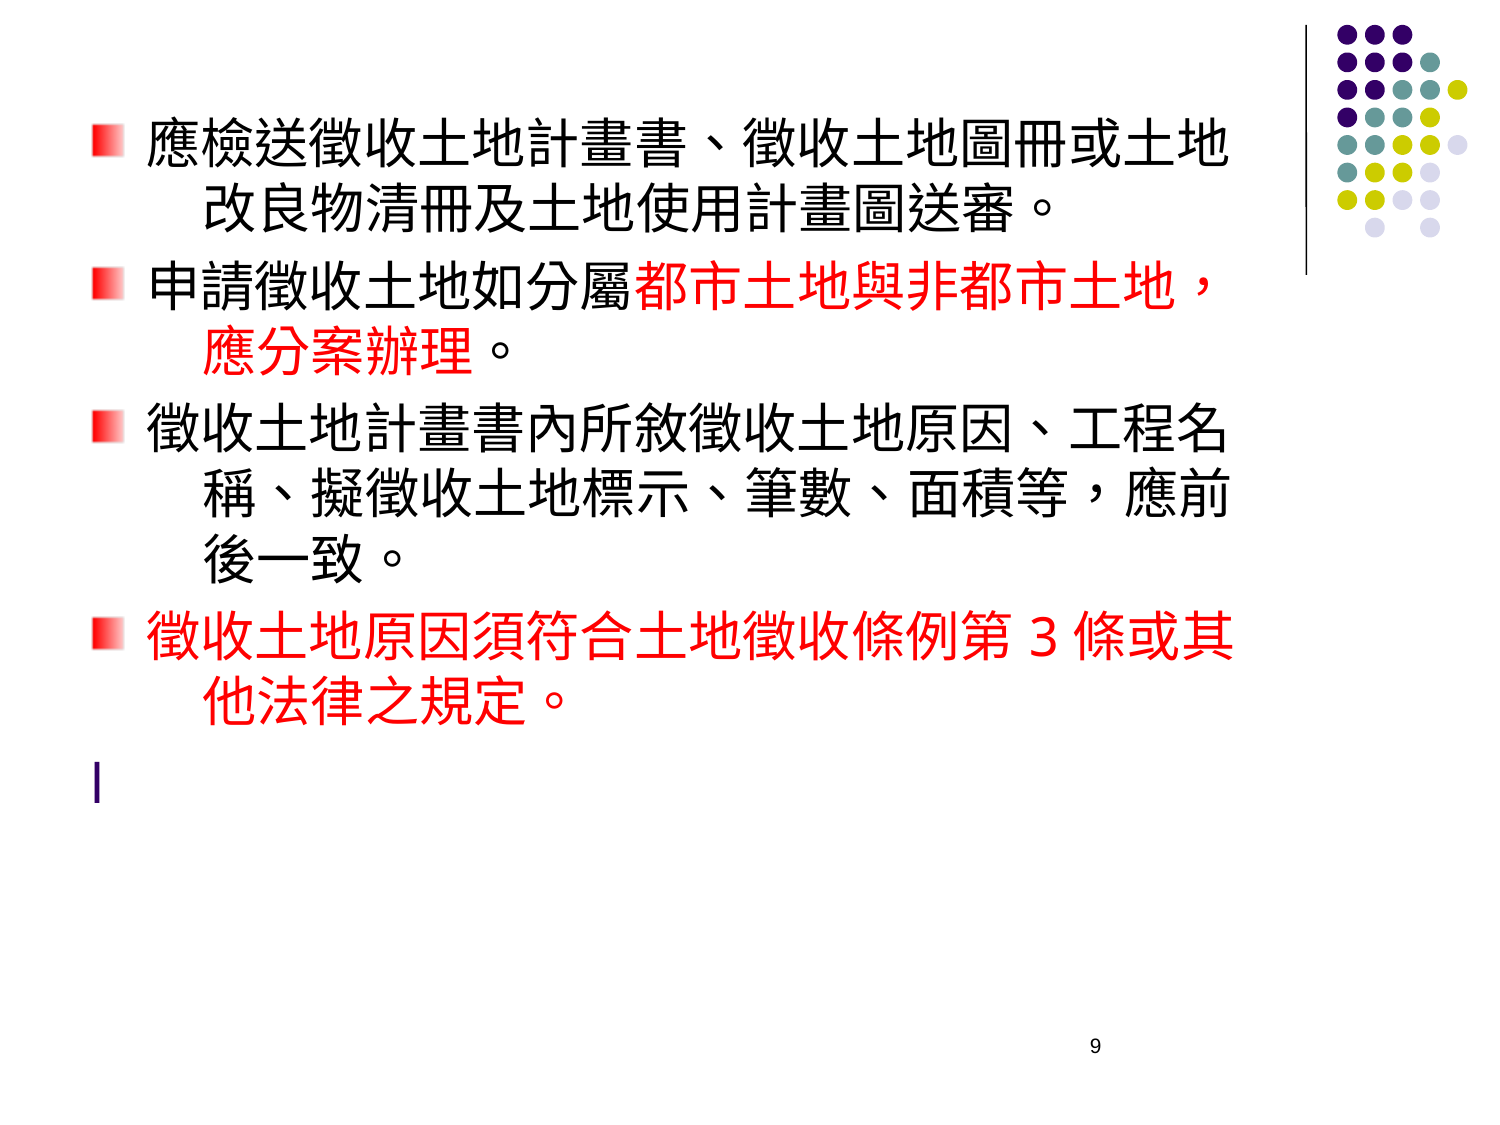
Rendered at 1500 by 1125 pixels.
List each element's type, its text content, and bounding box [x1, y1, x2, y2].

list 應檢送徵收土地計畫書、徵收土地圖冊或土地改良物清冊及土地使用計畫圖送審。 申請徵收土地如分屬都市土地與非都市土地，應分案辦理。 徵收土地計畫書內所敘徵收土地原因、工程名稱、擬徵收土地標示、筆數、面積等，應前後一致。 徵收土地原因須符合土地徵收條例第3條或其他法律之規定。 [75, 101, 1294, 1006]
text_box [1074, 1025, 1426, 1101]
